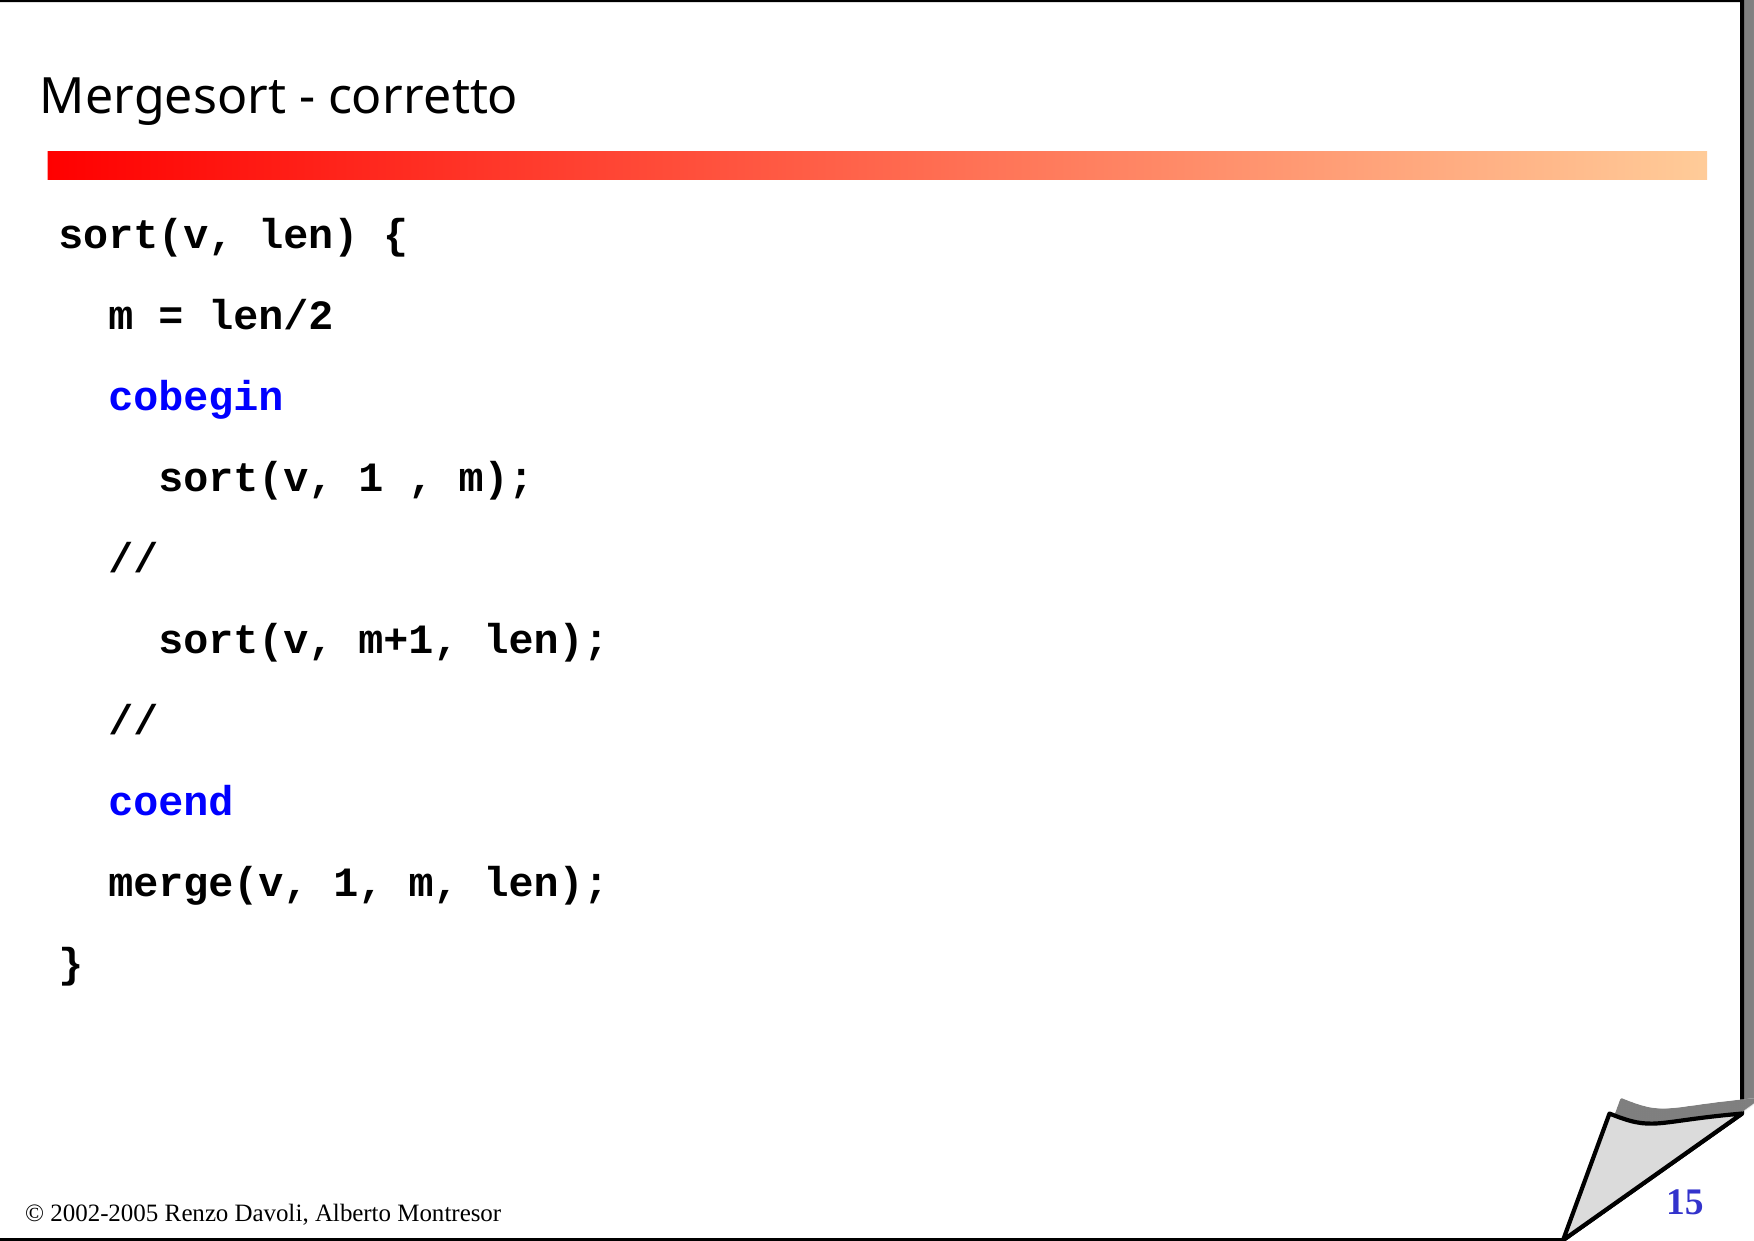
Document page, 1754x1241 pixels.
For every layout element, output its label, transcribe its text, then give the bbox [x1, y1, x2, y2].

list sort(v, len) { m = len/2 cobegin sort(v, 1 , m); // sort(v, m+1, len); // coend merge(v, 1, m, len); } [58, 206, 1696, 1073]
title Mergesort - corretto [39, 49, 1713, 144]
